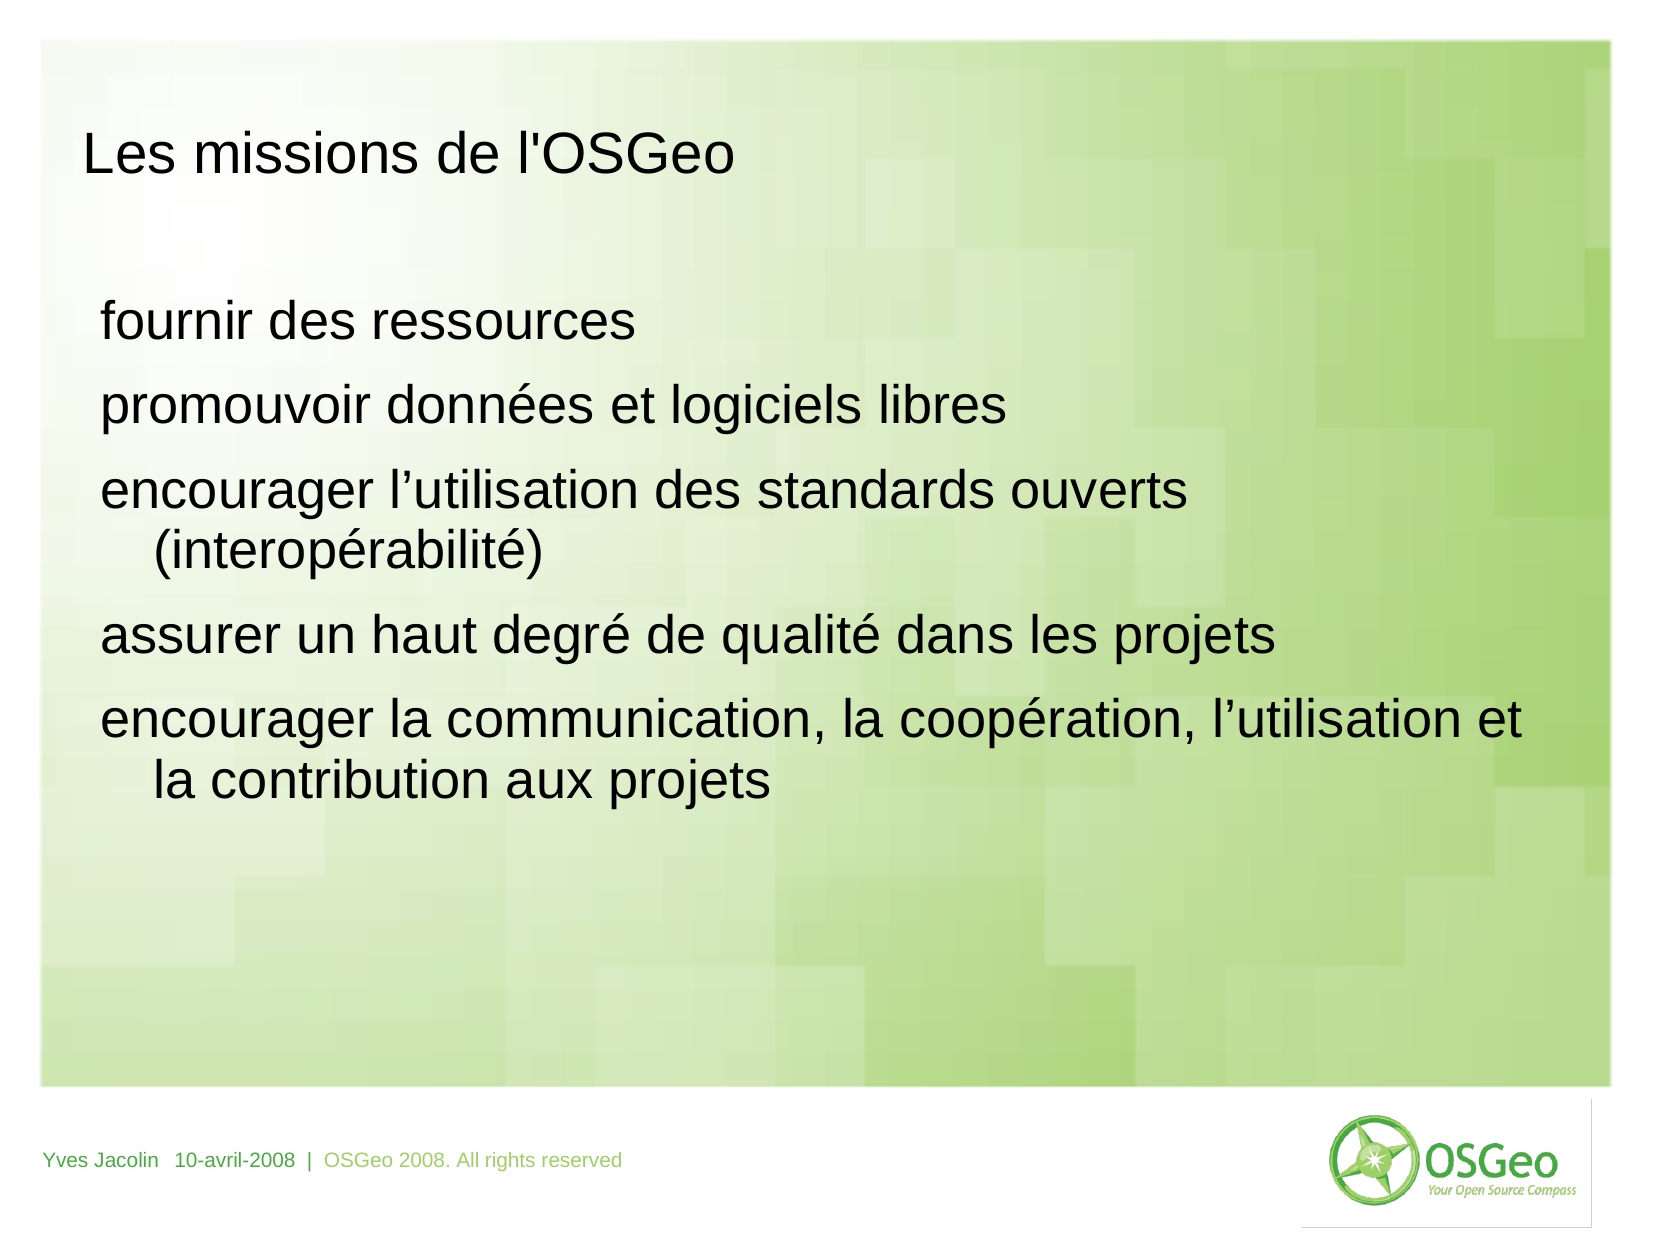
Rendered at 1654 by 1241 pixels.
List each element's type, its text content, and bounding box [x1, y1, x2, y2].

title Les missions de l'OSGeo [82, 56, 1571, 250]
list fournir des ressources promouvoir données et logiciels libres encourager l’utilisation des standards ouverts (interopérabilité) assurer un haut degré de qualité dans les projets encourager la communication, la coopération, l’utilisation et la contribution aux projets [82, 290, 1571, 1094]
picture [0, 1, 1654, 1239]
